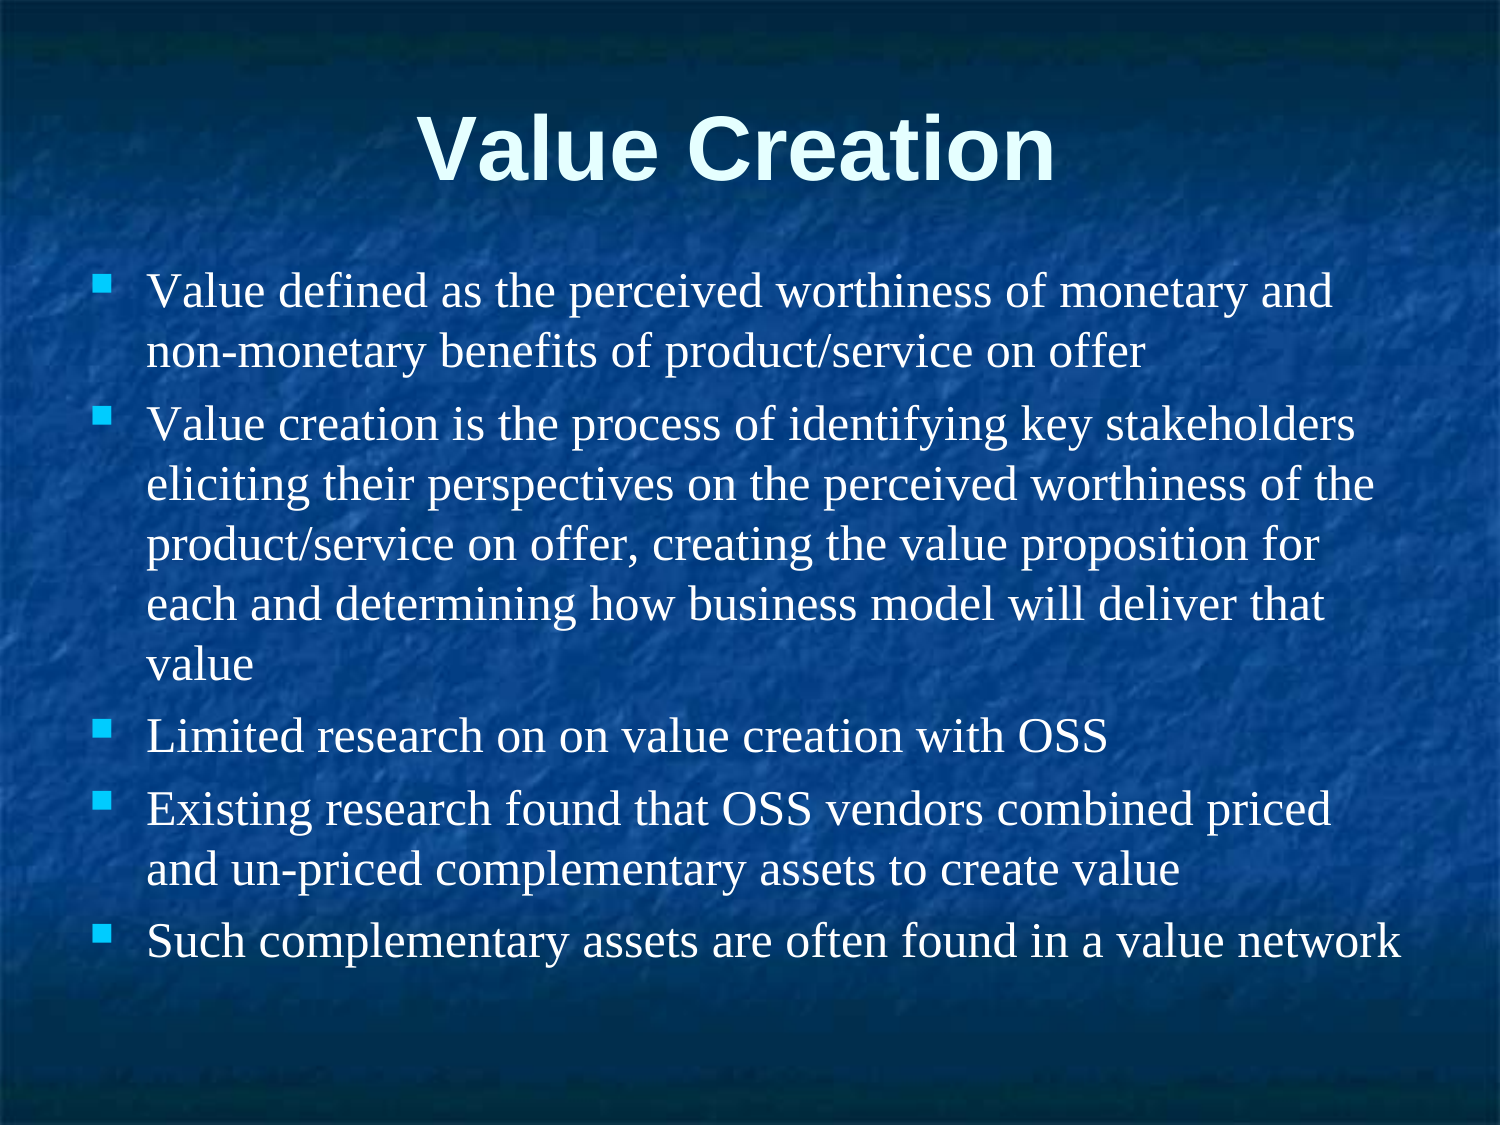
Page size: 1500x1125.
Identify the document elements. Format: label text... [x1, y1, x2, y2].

picture [0, 0, 1500, 1125]
title Value Creation [75, 62, 1426, 226]
list Value defined as the perceived worthiness of monetary and non-monetary benefits of product/service on offer Value creation is the process of identifying key stakeholders eliciting their perspectives on the perceived worthiness of the product/service on offer, creating the value proposition for each and determining how business model will deliver that value Limited research on on value creation with OSS Existing research found that OSS vendors combined priced and un-priced complementary assets to create value Such complementary assets are often found in a value network [75, 249, 1426, 1038]
